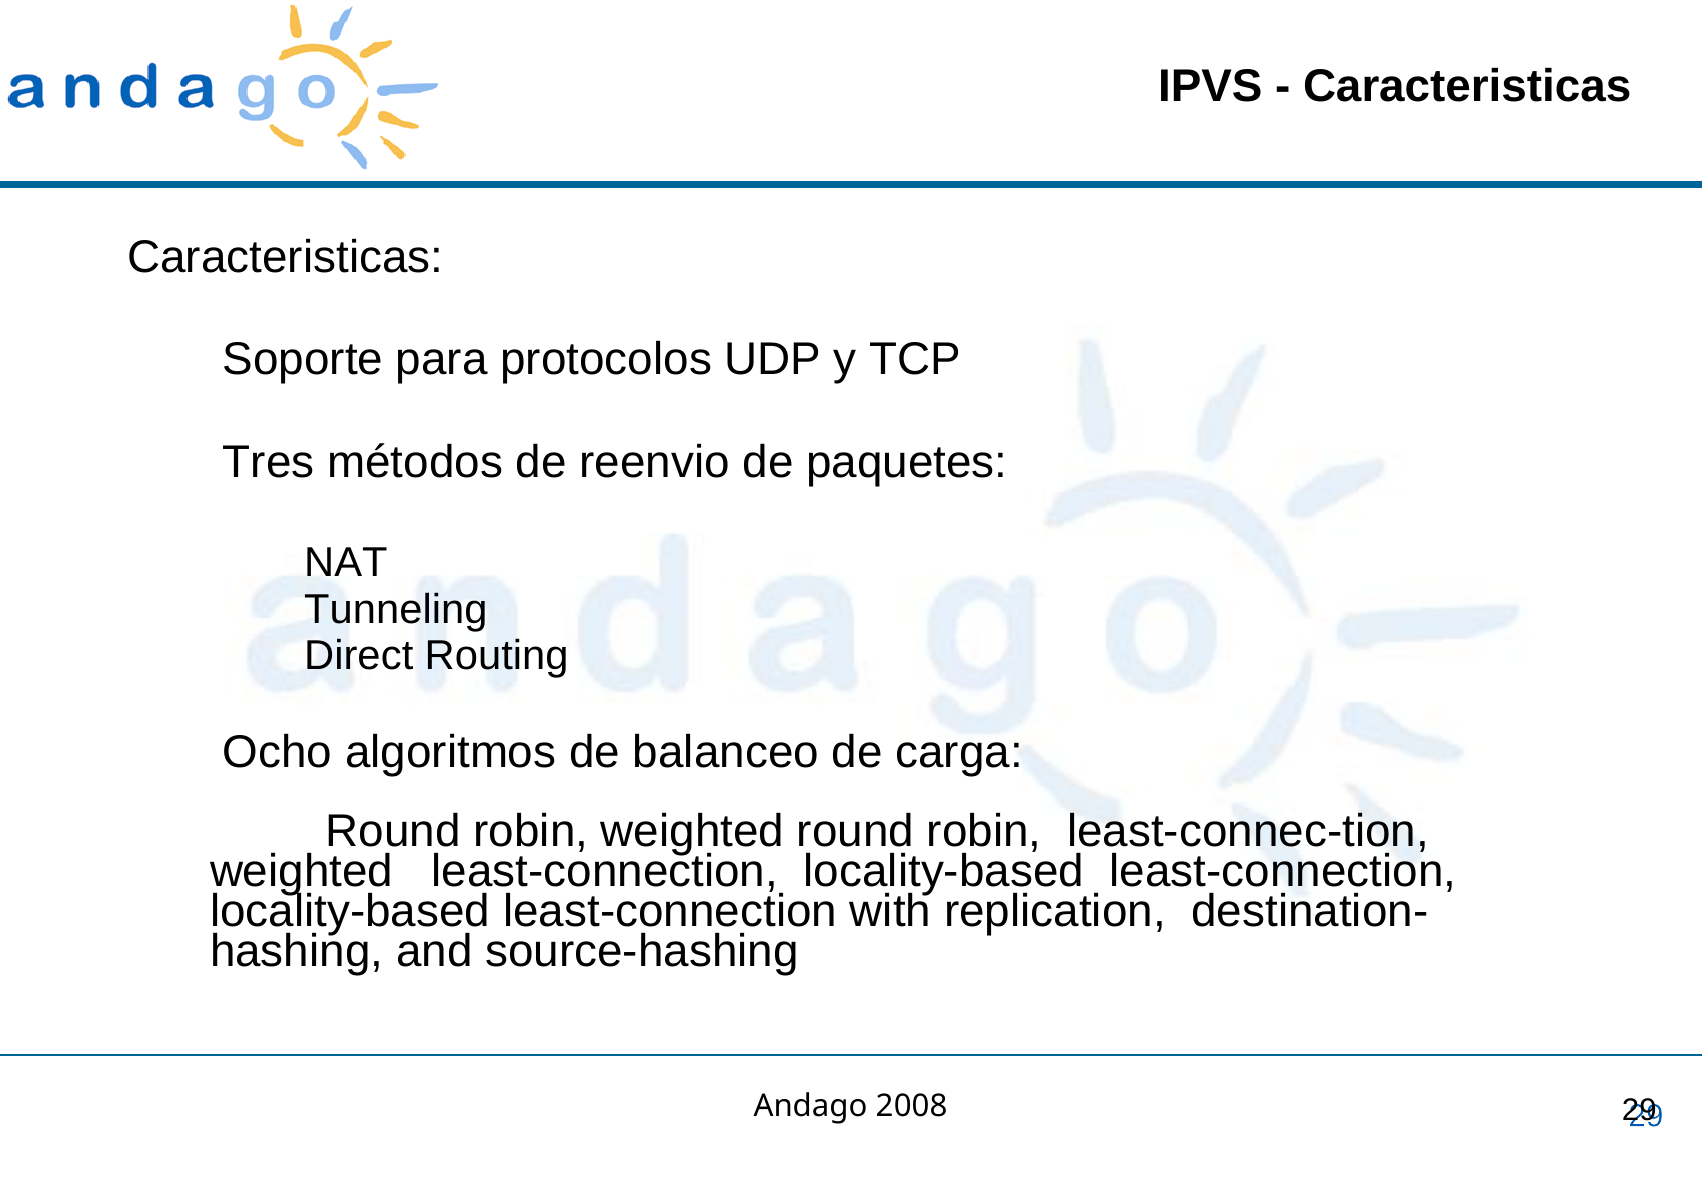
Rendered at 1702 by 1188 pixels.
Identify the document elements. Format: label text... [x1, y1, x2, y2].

title IPVS - Caracteristicas [255, 0, 1702, 188]
picture [0, 0, 255, 175]
list Caracteristicas: Soporte para protocolos UDP y TCP Tres métodos de reenvio de paquetes: NAT Tunneling Direct Routing Ocho algoritmos de balanceo de carga: Round robin, weighted round robin, least-connec-tion, weighted least-connection, locality-based least-connection, locality-based least-connection with replication, destination-hashing, and source-hashing [127, 240, 1575, 1188]
